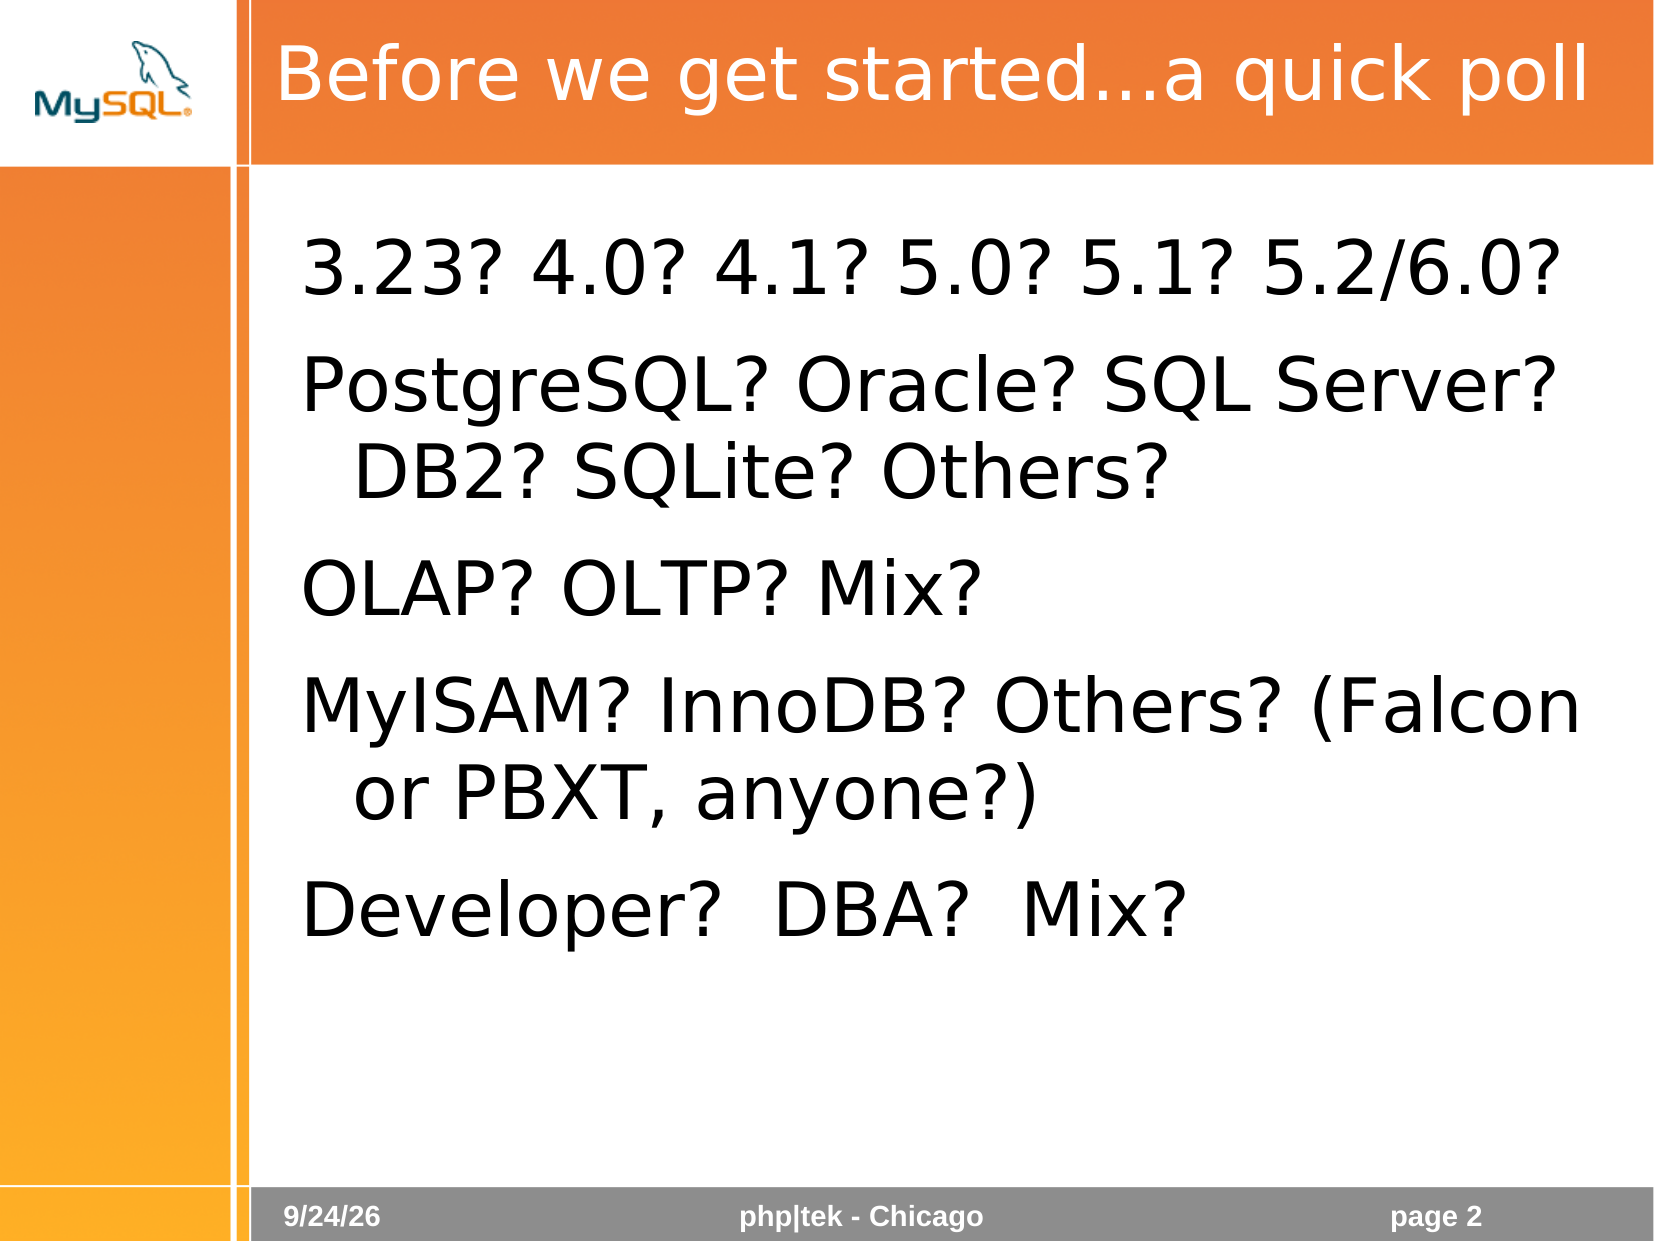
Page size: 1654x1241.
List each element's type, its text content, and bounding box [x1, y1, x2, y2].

list 3.23? 4.0? 4.1? 5.0? 5.1? 5.2/6.0? PostgreSQL? Oracle? SQL Server? DB2? SQLite? Others? OLAP? OLTP? Mix? MyISAM? InnoDB? Others? (Falcon or PBXT, anyone?) Developer? DBA? Mix? [300, 225, 1613, 955]
title Before we get started...a quick poll [274, 11, 1637, 137]
picture [35, 41, 192, 123]
picture [0, 0, 1654, 1241]
